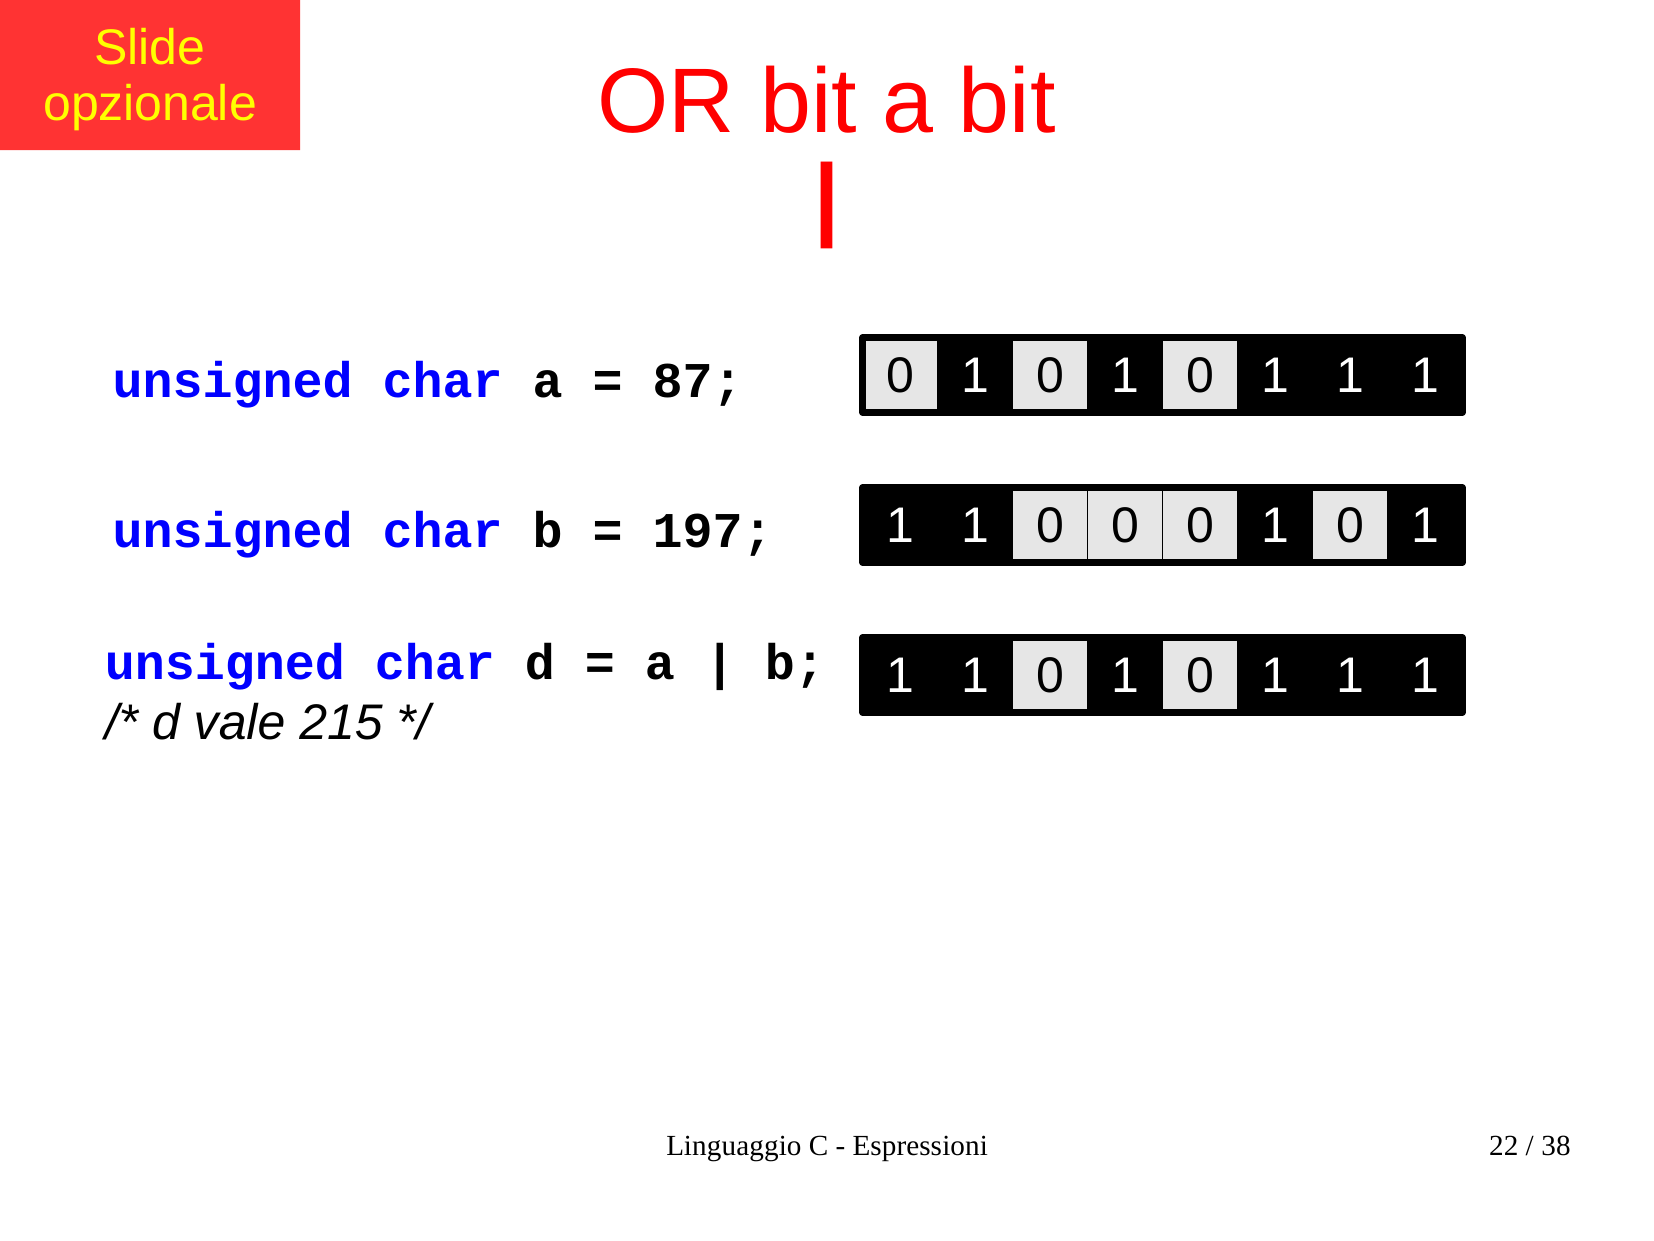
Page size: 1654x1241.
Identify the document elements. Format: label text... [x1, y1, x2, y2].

text_box 0 [1163, 341, 1237, 409]
text_box 1 [866, 491, 938, 559]
text_box 1 [1387, 491, 1459, 559]
text_box unsigned char b = 197; [112, 505, 773, 563]
title OR bit a bit | [82, 49, 1571, 257]
text_box 1 [1387, 341, 1459, 409]
text_box 1 [1237, 641, 1312, 709]
text_box unsigned char a = 87; [112, 355, 743, 413]
text_box 1 [1312, 641, 1387, 709]
text_box 0 [866, 341, 937, 409]
text_box 1 [1237, 491, 1313, 559]
text_box 0 [1313, 491, 1387, 559]
text_box 1 [1312, 341, 1387, 409]
text_box 1 [1387, 641, 1459, 709]
text_box unsigned char d = a | b; /* d vale 215 */ [104, 637, 826, 751]
text_box 1 [938, 491, 1013, 559]
text_box 1 [866, 641, 937, 709]
text_box 0 [1012, 341, 1087, 409]
text_box Slide opzionale [0, 0, 301, 151]
text_box 0 [1162, 491, 1237, 559]
text_box 0 [1163, 641, 1237, 709]
text_box 1 [937, 341, 1012, 409]
text_box 1 [1087, 341, 1163, 409]
text_box 1 [1087, 641, 1163, 709]
text_box 1 [937, 641, 1013, 709]
text_box 1 [1237, 341, 1312, 409]
text_box 0 [1013, 491, 1087, 559]
text_box 0 [1013, 641, 1087, 709]
text_box 0 [1087, 491, 1162, 559]
